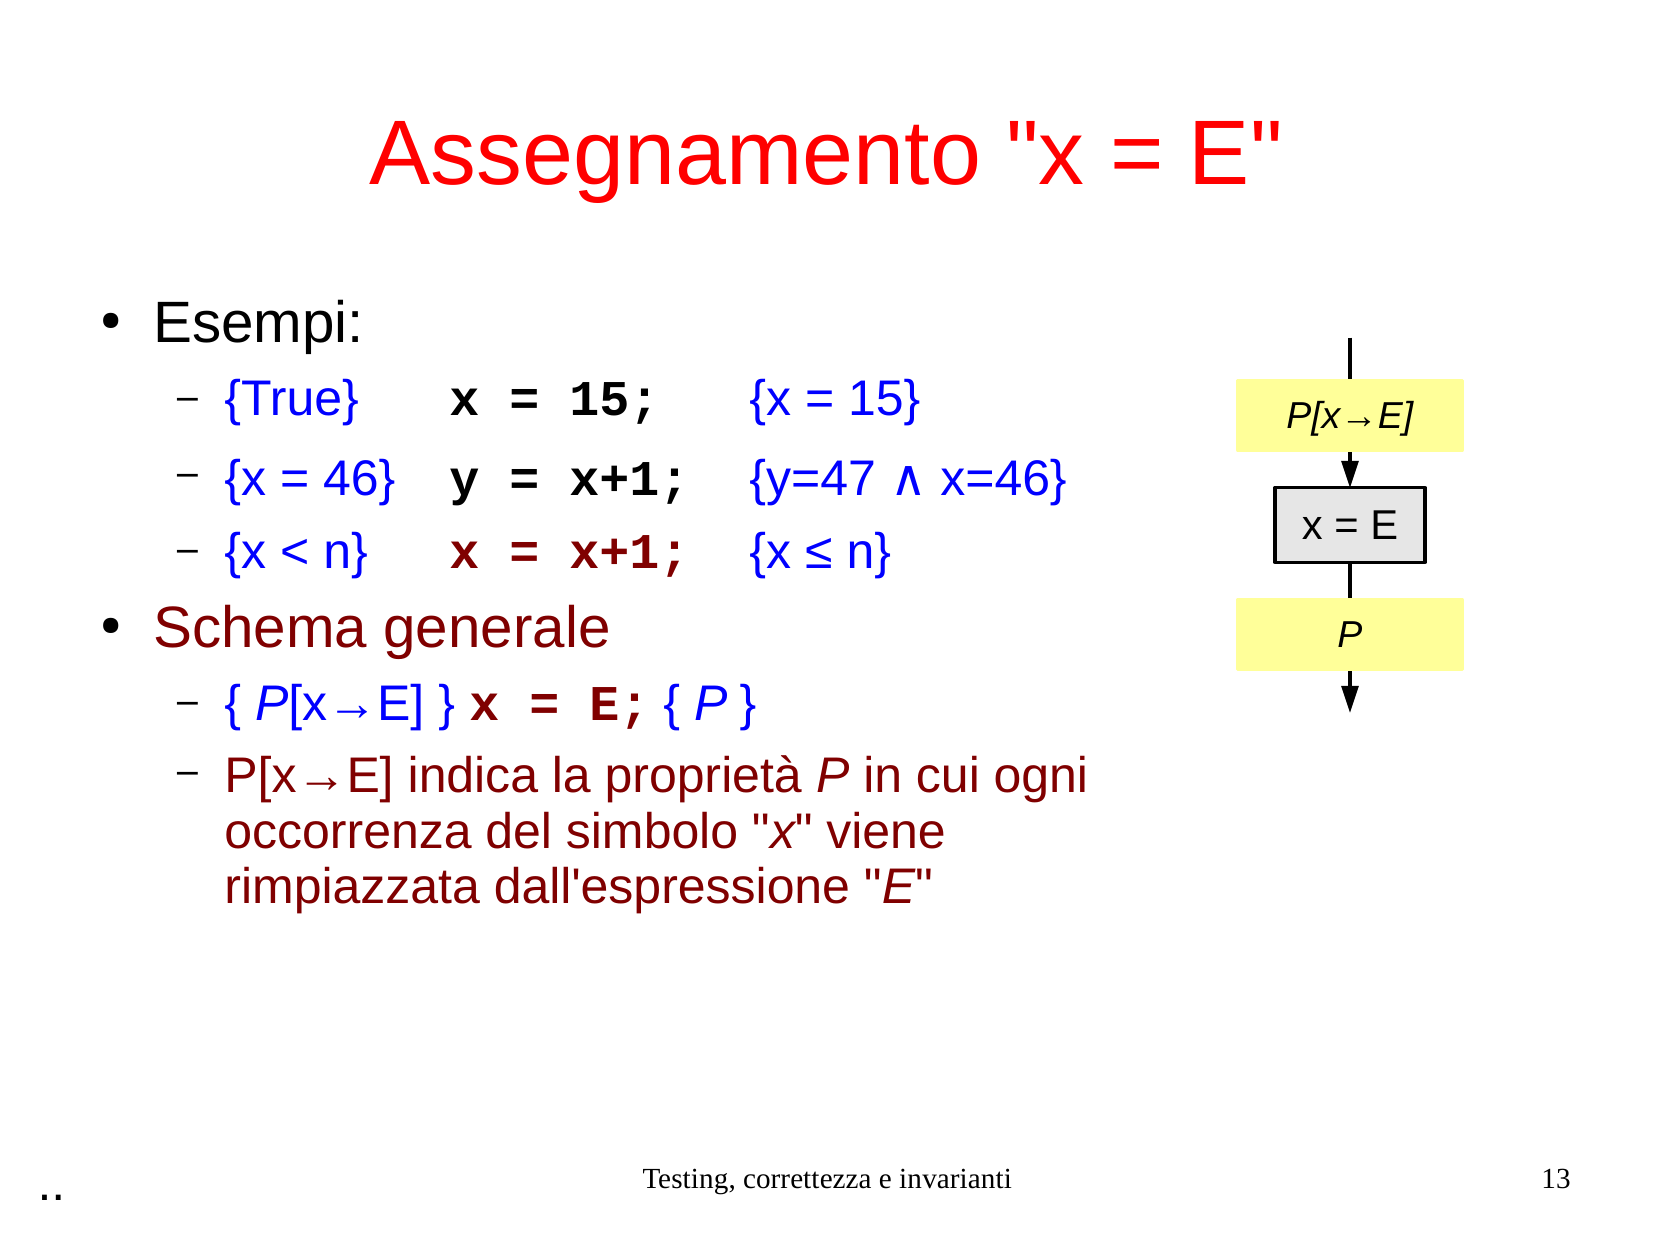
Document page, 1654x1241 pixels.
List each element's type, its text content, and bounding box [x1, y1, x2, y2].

text_box P[x→E] [1237, 380, 1463, 451]
list Esempi: {True} x = 15; {x = 15} {x = 46} y = x+1; {y=47 ∧ x=46} {x < n} x = x+1; {x ≤ n} Schema generale { P[x→E] } x = E; { P } P[x→E] indica la proprietà P in cui ogni occorrenza del simbolo "x" viene rimpiazzata dall'espressione "E" [82, 290, 1126, 1126]
title Assegnamento "x = E" [82, 49, 1571, 257]
text_box .. [37, 1155, 66, 1212]
text_box x = E [1275, 487, 1426, 563]
text_box P [1237, 600, 1463, 670]
